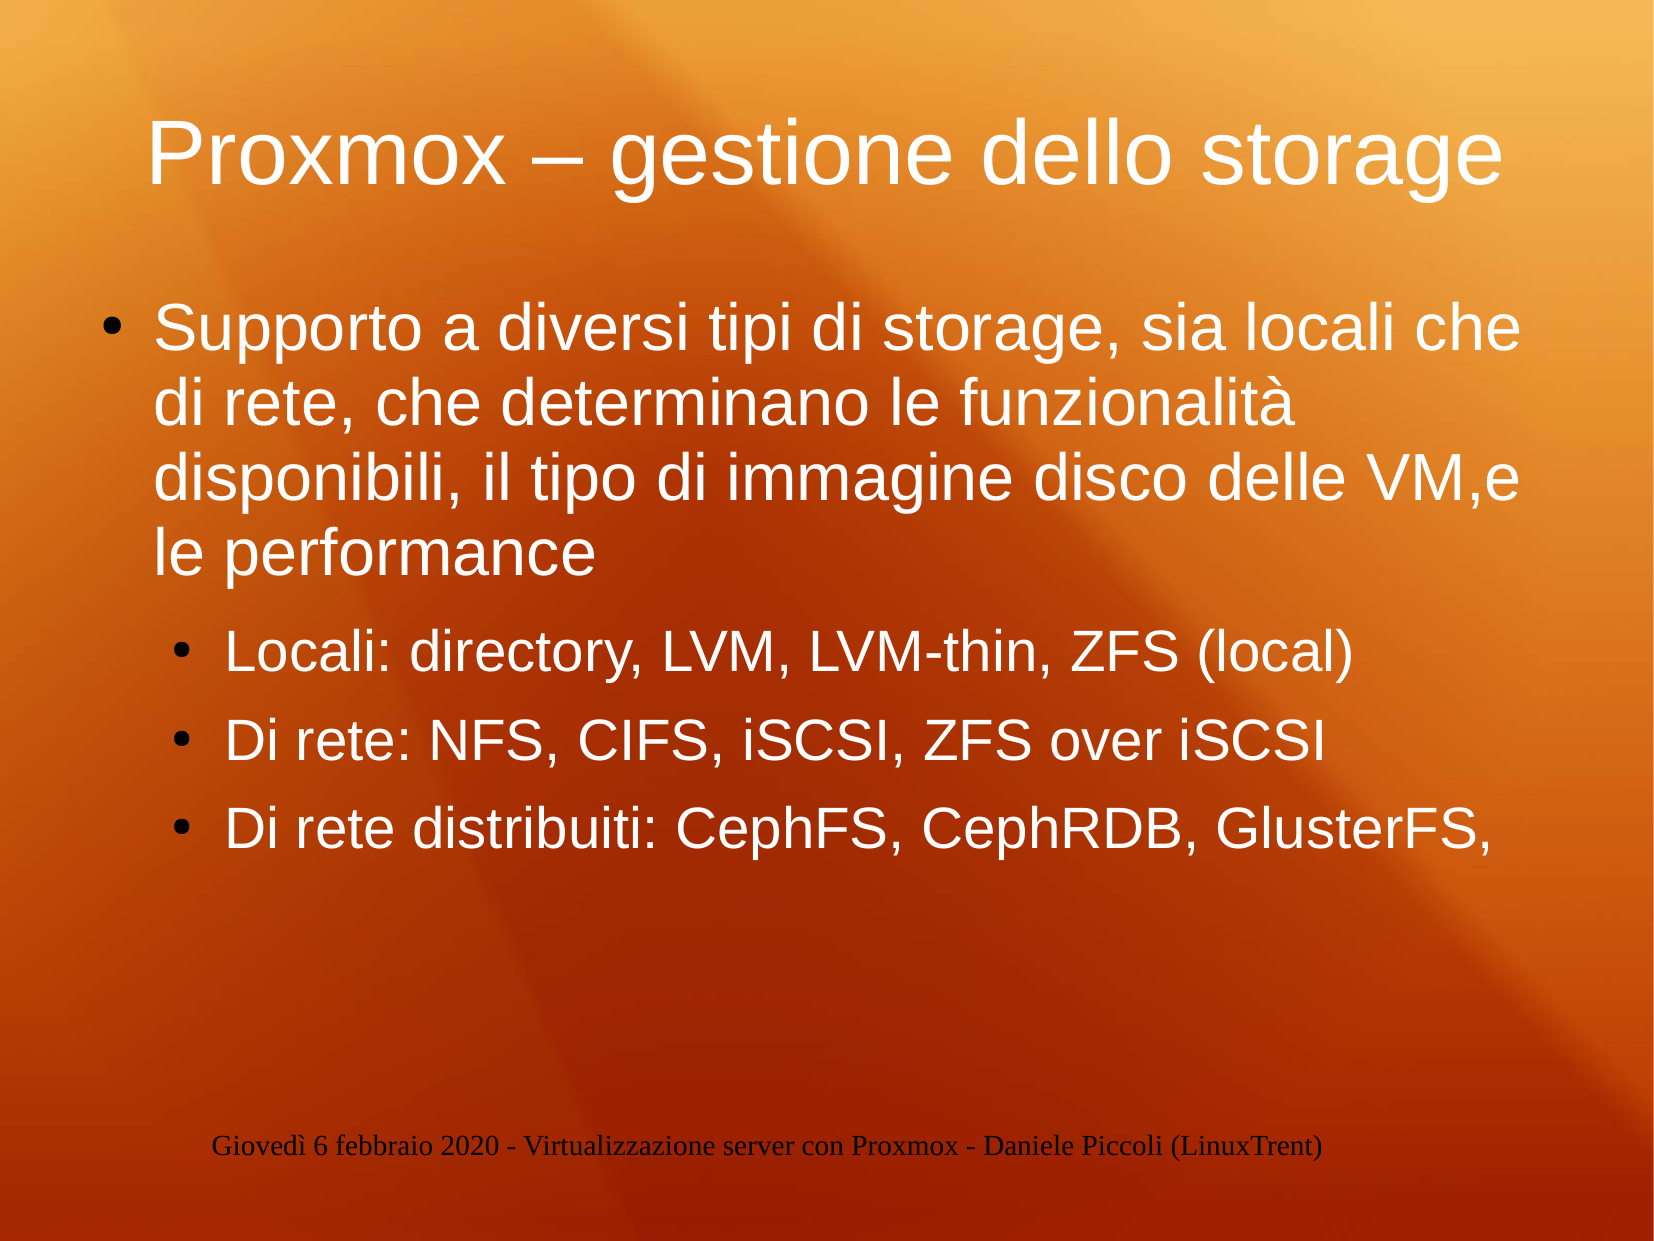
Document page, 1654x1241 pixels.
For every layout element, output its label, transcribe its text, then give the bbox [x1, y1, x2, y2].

list Supporto a diversi tipi di storage, sia locali che di rete, che determinano le funzionalità disponibili, il tipo di immagine disco delle VM,e le performance Locali: directory, LVM, LVM-thin, ZFS (local) Di rete: NFS, CIFS, iSCSI, ZFS over iSCSI Di rete distribuiti: CephFS, CephRDB, GlusterFS, [82, 290, 1571, 1010]
picture [0, 0, 1654, 1241]
title Proxmox – gestione dello storage [82, 49, 1571, 257]
